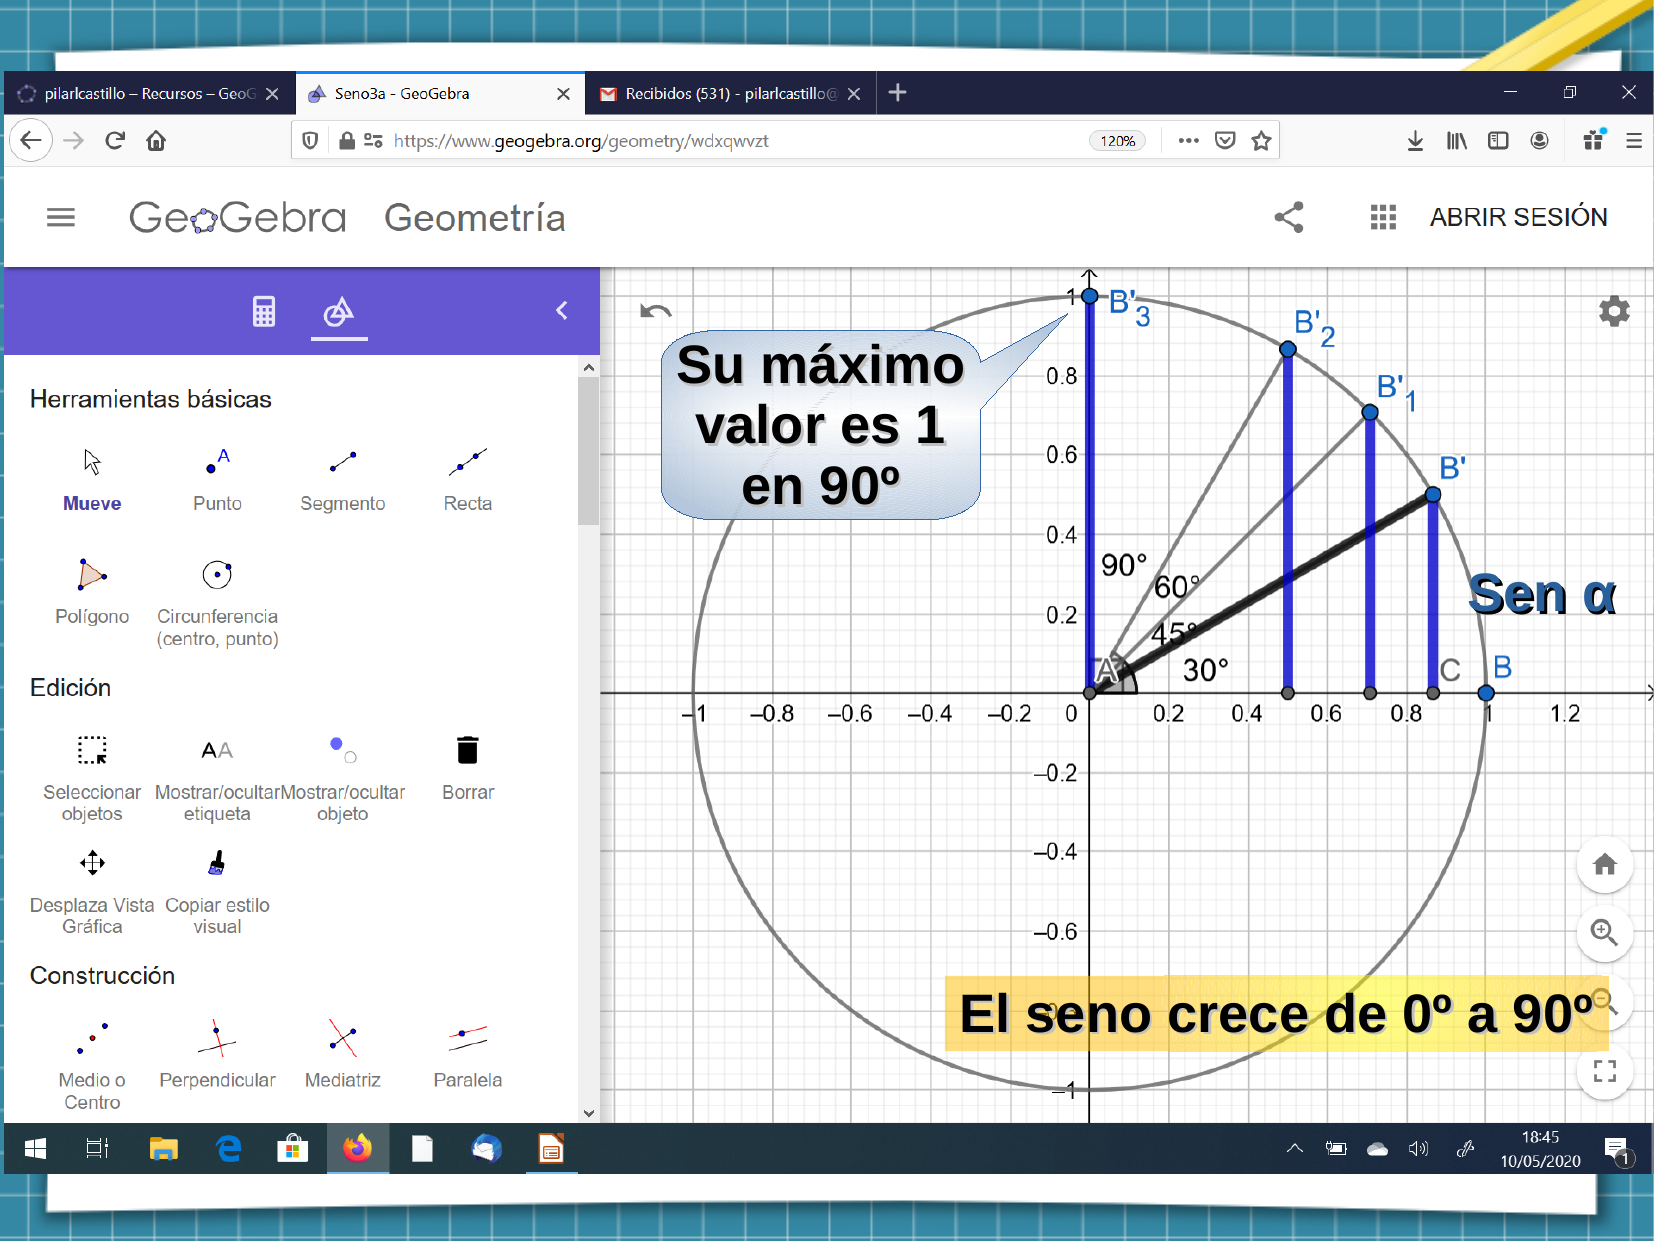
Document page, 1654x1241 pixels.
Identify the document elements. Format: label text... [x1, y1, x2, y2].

text_box Su máximo valor es 1 en 90º [661, 313, 1068, 520]
picture [0, 0, 1654, 1241]
text_box El seno crece de 0º a 90º [944, 975, 1609, 1052]
text_box Sen α [1452, 555, 1642, 692]
